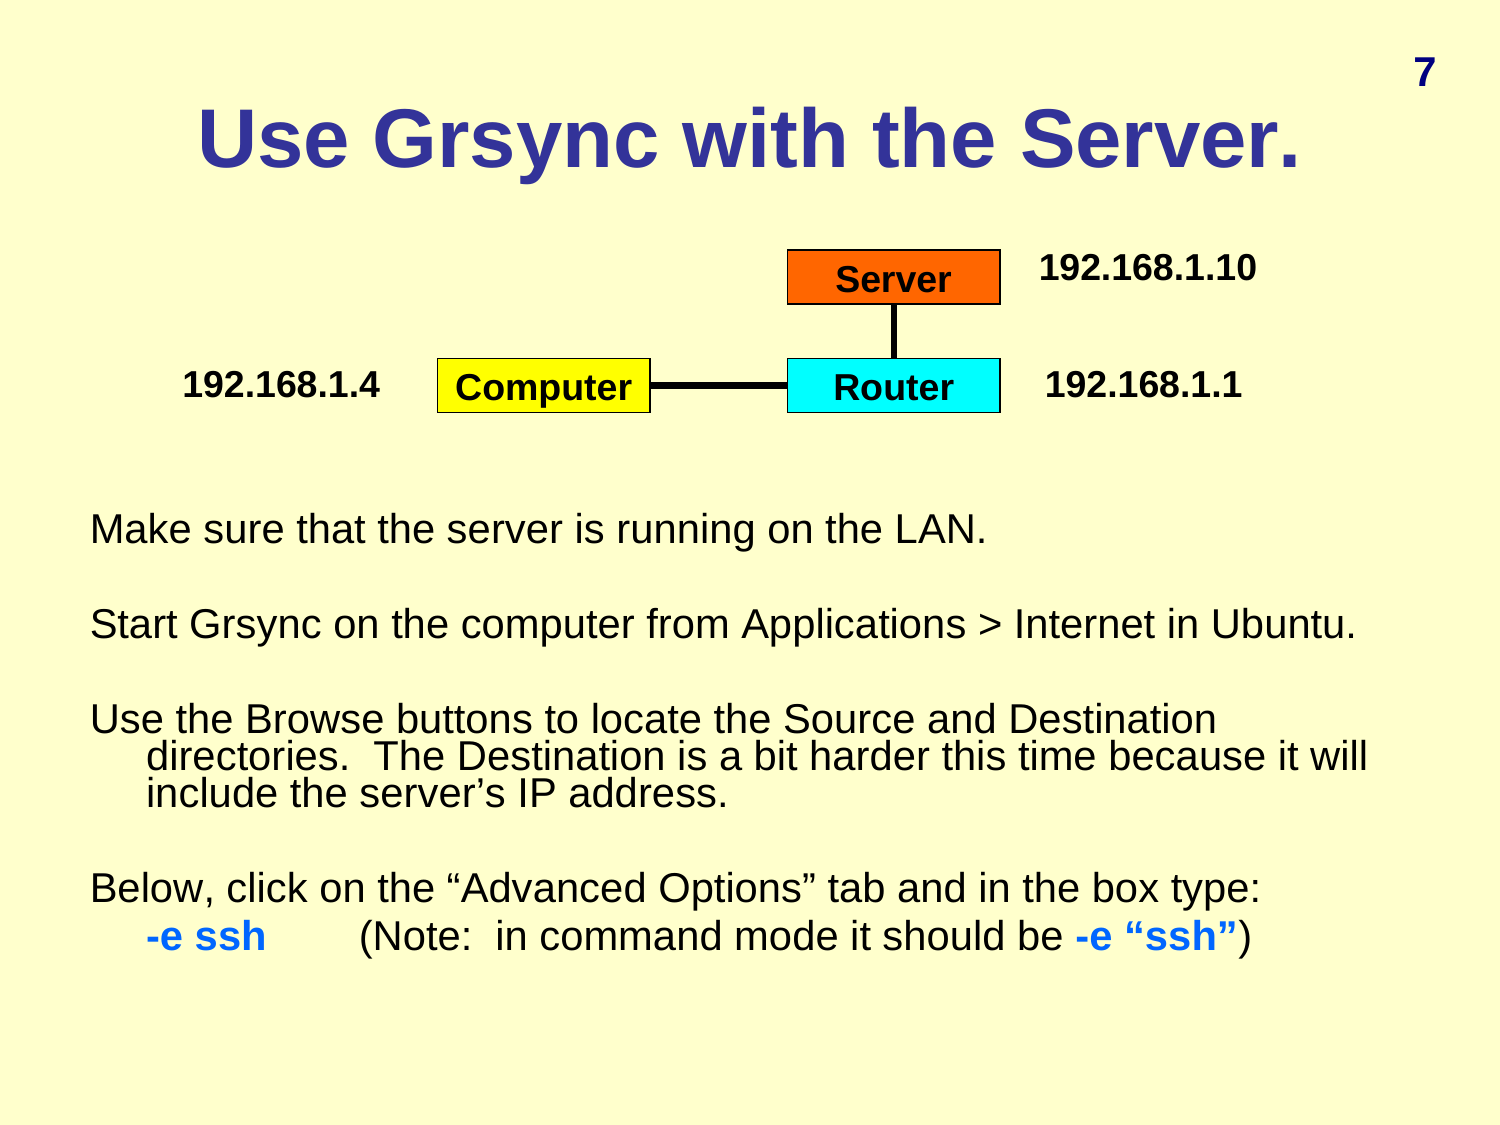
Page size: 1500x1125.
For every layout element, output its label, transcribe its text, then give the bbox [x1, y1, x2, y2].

text_box Router [787, 358, 1000, 413]
text_box Computer [437, 358, 650, 413]
text_box 192.168.1.10 [1012, 235, 1284, 296]
title Use Grsync with the Server. [75, 45, 1426, 201]
text_box Server [787, 249, 1000, 305]
text_box 192.168.1.4 [150, 352, 413, 413]
list Make sure that the server is running on the LAN. Start Grsync on the computer from Applications > Internet in Ubuntu. Use the Browse buttons to locate the Source and Destination directories. The Destination is a bit harder this time because it will include the server’s IP address. Below, click on the “Advanced Options” tab and in the box type: -e ssh (Note: in command mode it should be -e “ssh”) [75, 201, 1426, 1088]
text_box 7 [1387, 37, 1463, 103]
text_box 192.168.1.1 [1012, 352, 1276, 413]
